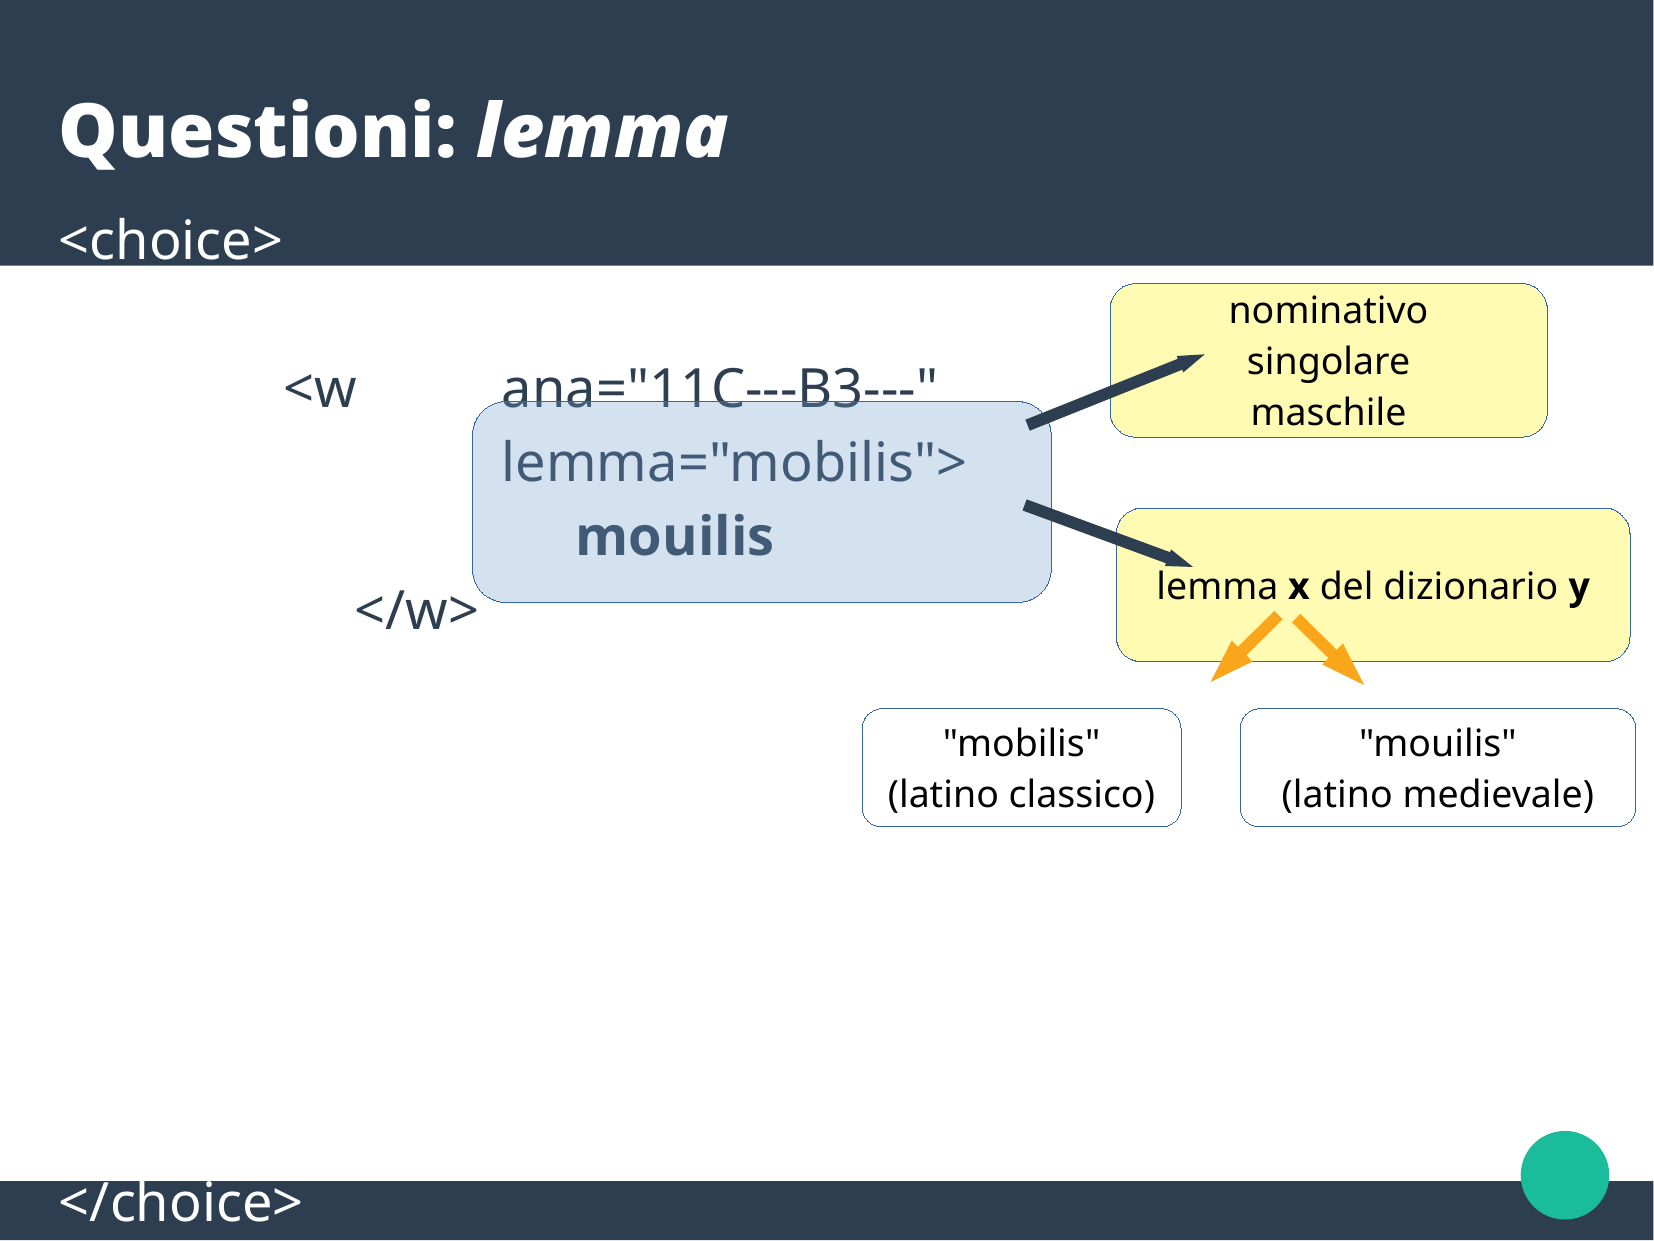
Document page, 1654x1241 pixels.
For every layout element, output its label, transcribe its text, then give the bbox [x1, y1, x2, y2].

text_box [472, 401, 1052, 603]
title Questioni: lemma [59, 49, 1595, 207]
subtitle <choice> <sic> <w ana="11C---B3---" lemma="mobilis"> mouilis </w> </sic> <corr cert="medium" type="mouilis"> <w ana="11C---B3---" lemma="mobilis"> mobilis </w> </corr> </choice> [59, 283, 1595, 1230]
text_box lemma x del dizionario y [1595, 508, 1631, 662]
text_box "mobilis" (latino classico) [862, 708, 1182, 827]
text_box "mouilis" (latino medievale) [1240, 708, 1636, 827]
